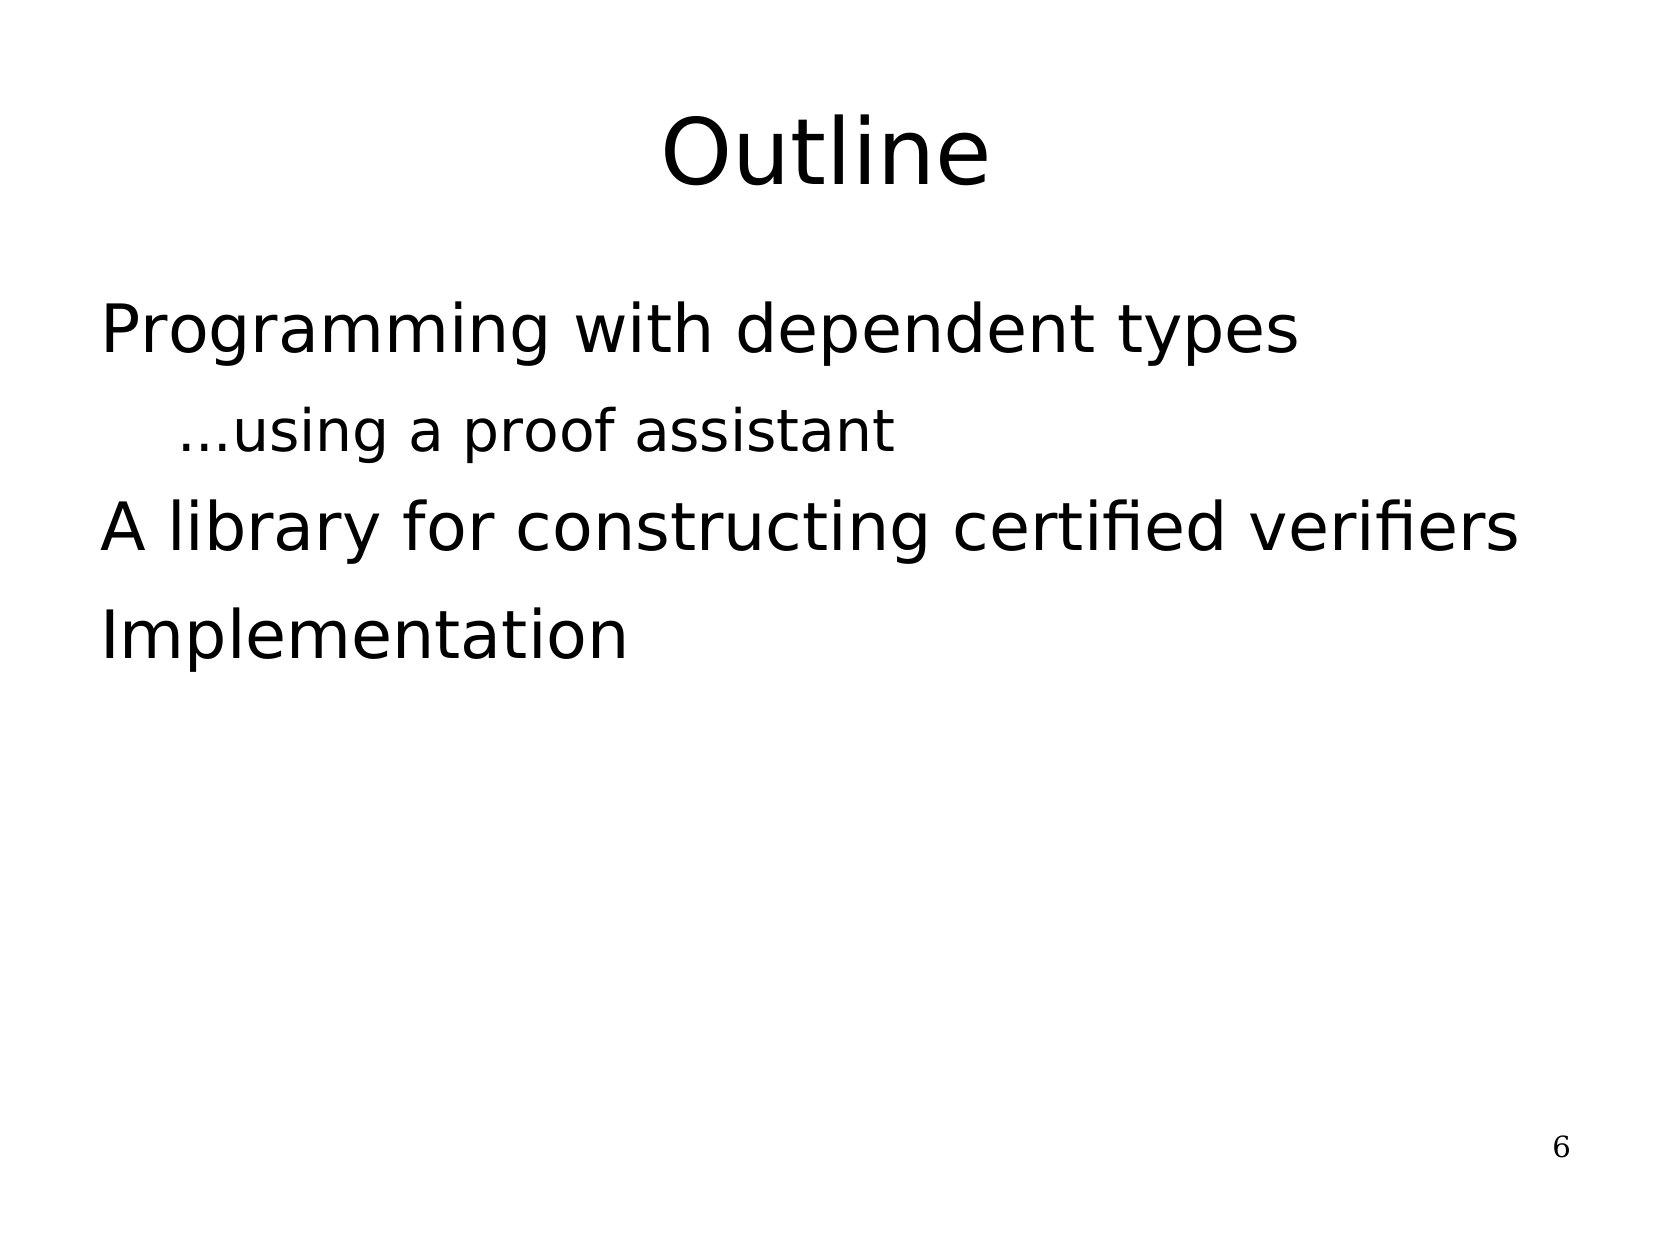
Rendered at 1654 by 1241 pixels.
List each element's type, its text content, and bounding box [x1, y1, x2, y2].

list Programming with dependent types ...using a proof assistant A library for constructing certified verifiers Implementation [82, 290, 1571, 1109]
title Outline [82, 49, 1571, 257]
